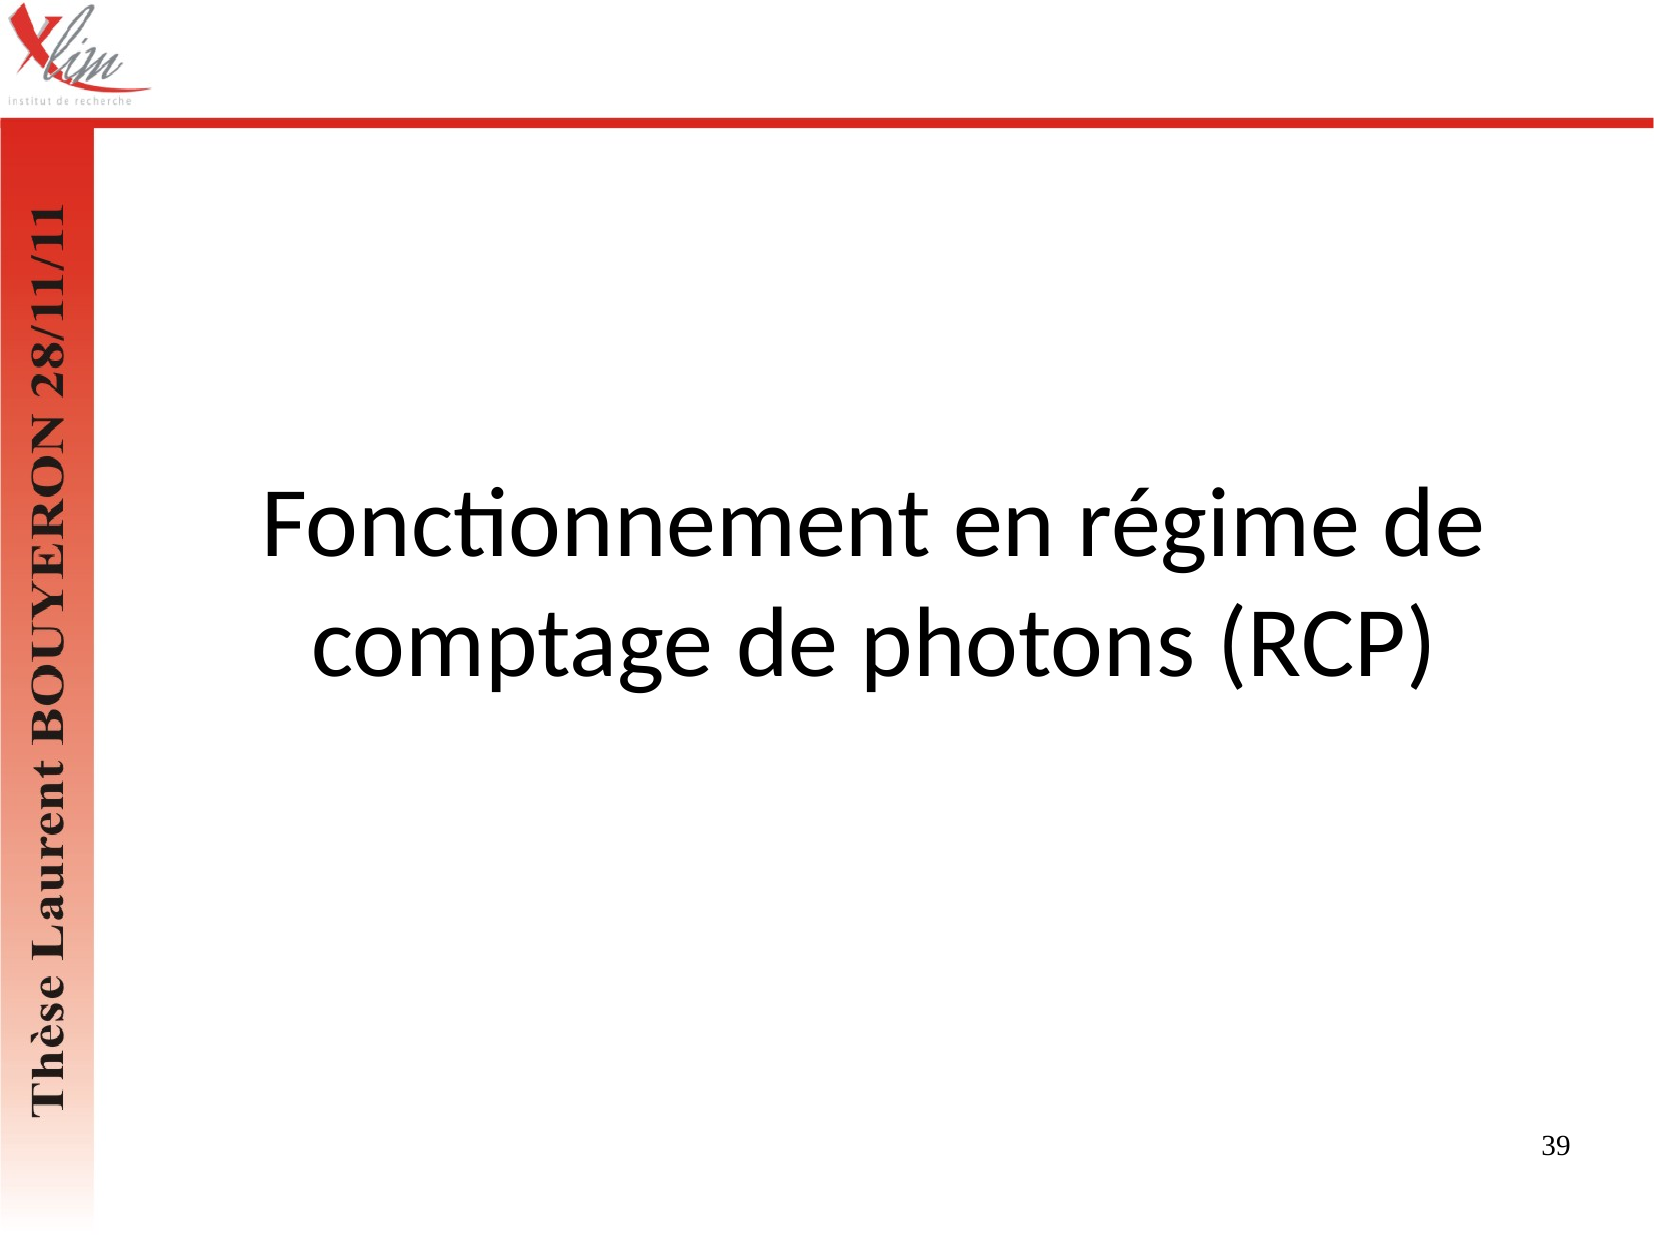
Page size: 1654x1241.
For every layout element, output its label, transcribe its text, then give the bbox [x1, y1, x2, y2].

picture [0, 0, 1654, 1241]
text_box Fonctionnement en régime de comptage de photons (RCP) [129, 490, 1619, 662]
